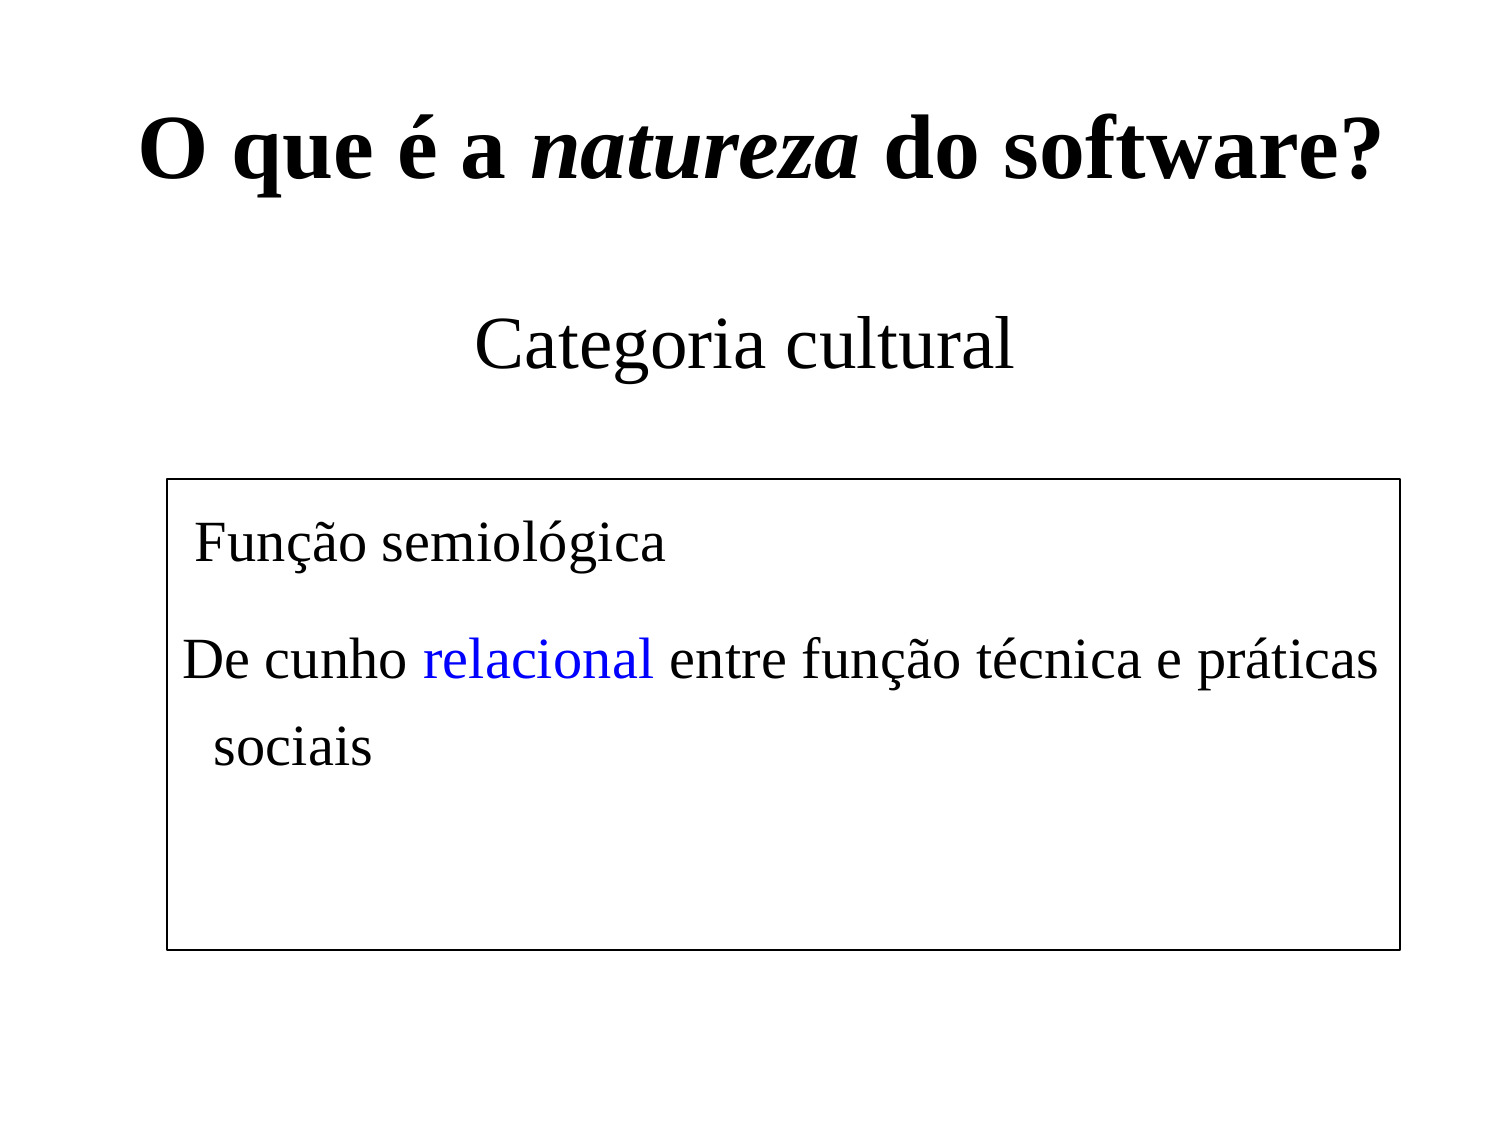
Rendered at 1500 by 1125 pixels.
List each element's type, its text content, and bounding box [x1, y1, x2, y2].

text_box Categoria cultural [389, 297, 1103, 385]
text_box Função semiológica De cunho relacional entre função técnica e práticas sociais Derivada da semântica do código fonte [167, 478, 1400, 951]
title O que é a natureza do software? [68, 78, 1456, 218]
